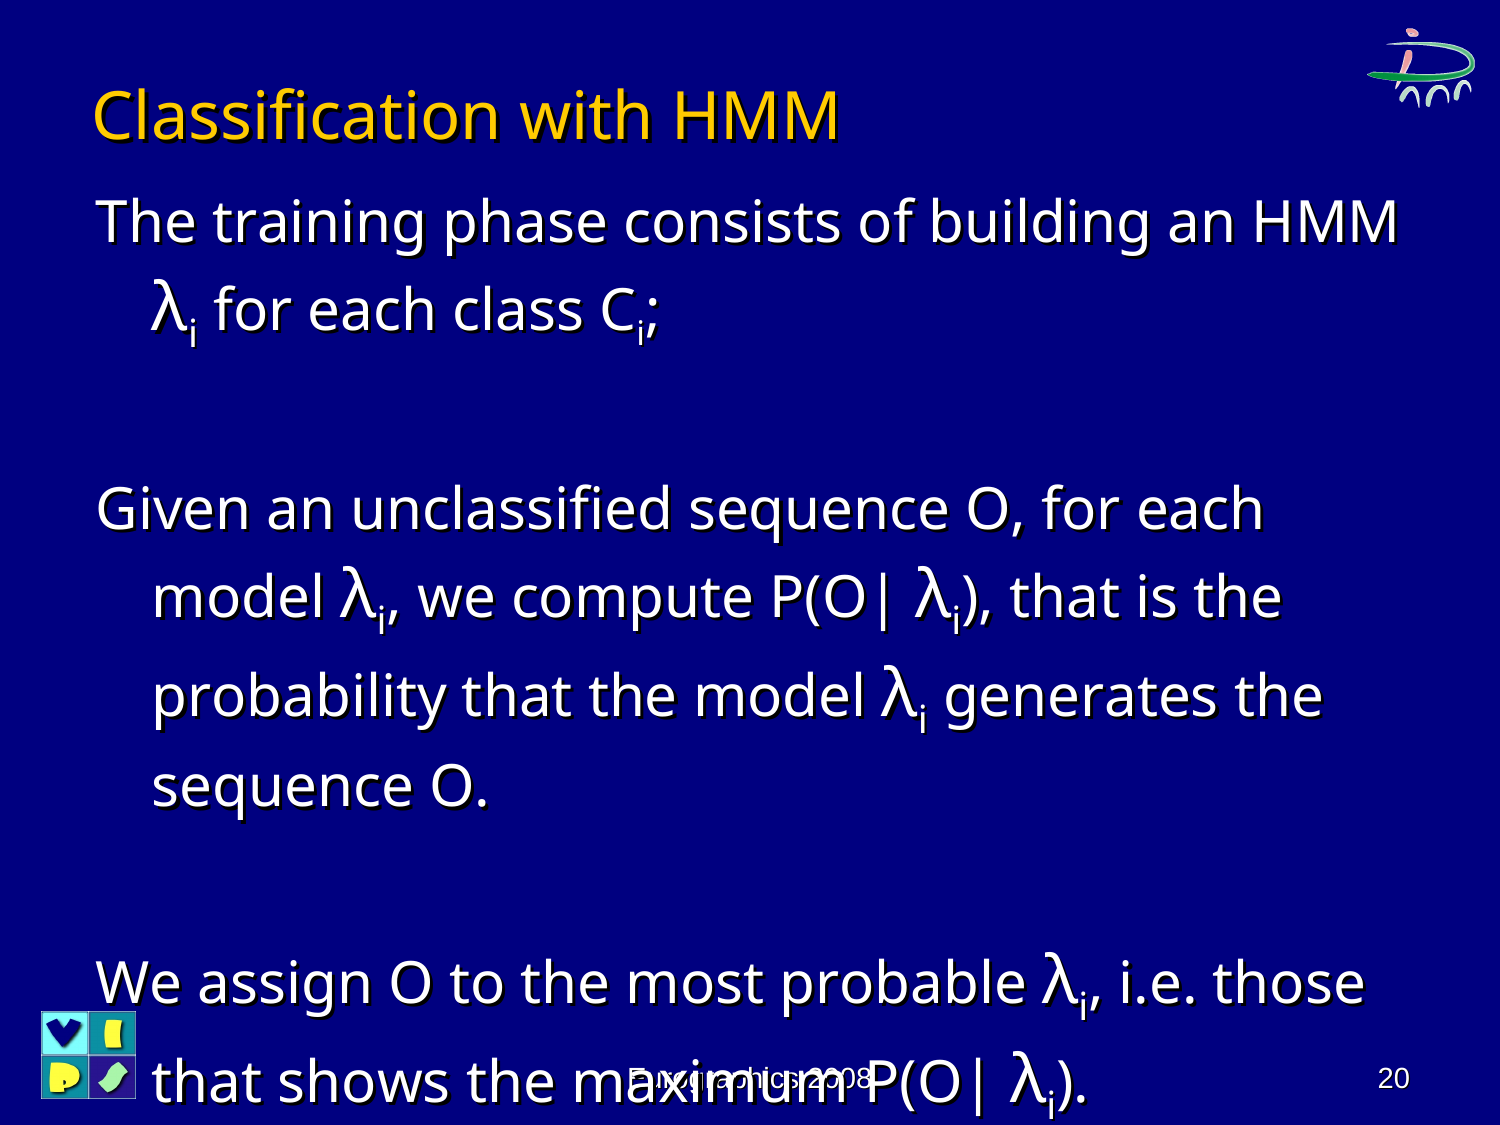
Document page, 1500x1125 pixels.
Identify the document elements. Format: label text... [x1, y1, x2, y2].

picture [1367, 28, 1475, 108]
picture [41, 1011, 136, 1099]
title Classification with HMM [76, 42, 1427, 185]
list The training phase consists of building an HMM λi for each class Ci; Given an unclassified sequence O, for each model λi, we compute P(O| λi), that is the probability that the model λi generates the sequence O. We assign O to the most probable λi, i.e. those that shows the maximum P(O| λi). [80, 172, 1431, 1055]
